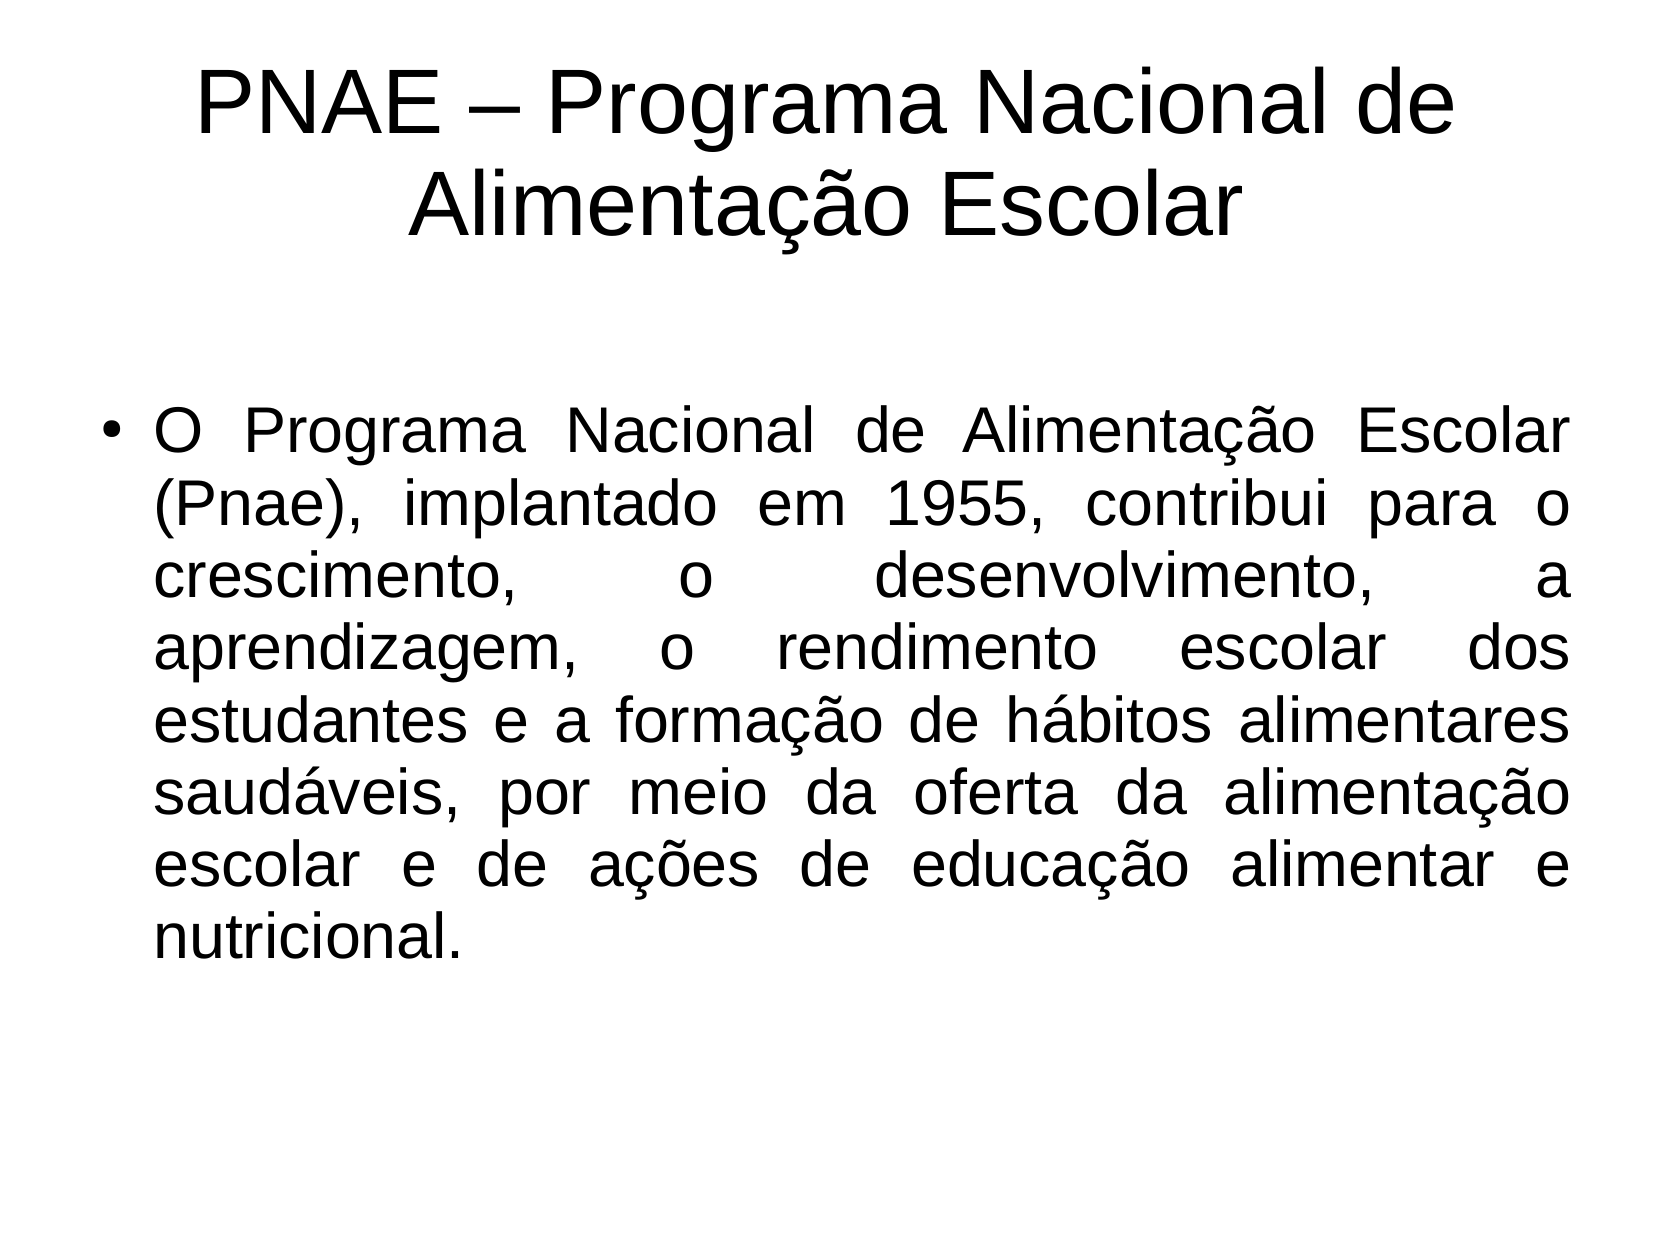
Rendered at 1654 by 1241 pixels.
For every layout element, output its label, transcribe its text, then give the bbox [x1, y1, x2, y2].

list O Programa Nacional de Alimentação Escolar (Pnae), implantado em 1955, contribui para o crescimento, o desenvolvimento, a aprendizagem, o rendimento escolar dos estudantes e a formação de hábitos alimentares saudáveis, por meio da oferta da alimentação escolar e de ações de educação alimentar e nutricional. [82, 290, 1571, 1010]
title PNAE – Programa Nacional de Alimentação Escolar [82, 49, 1571, 257]
